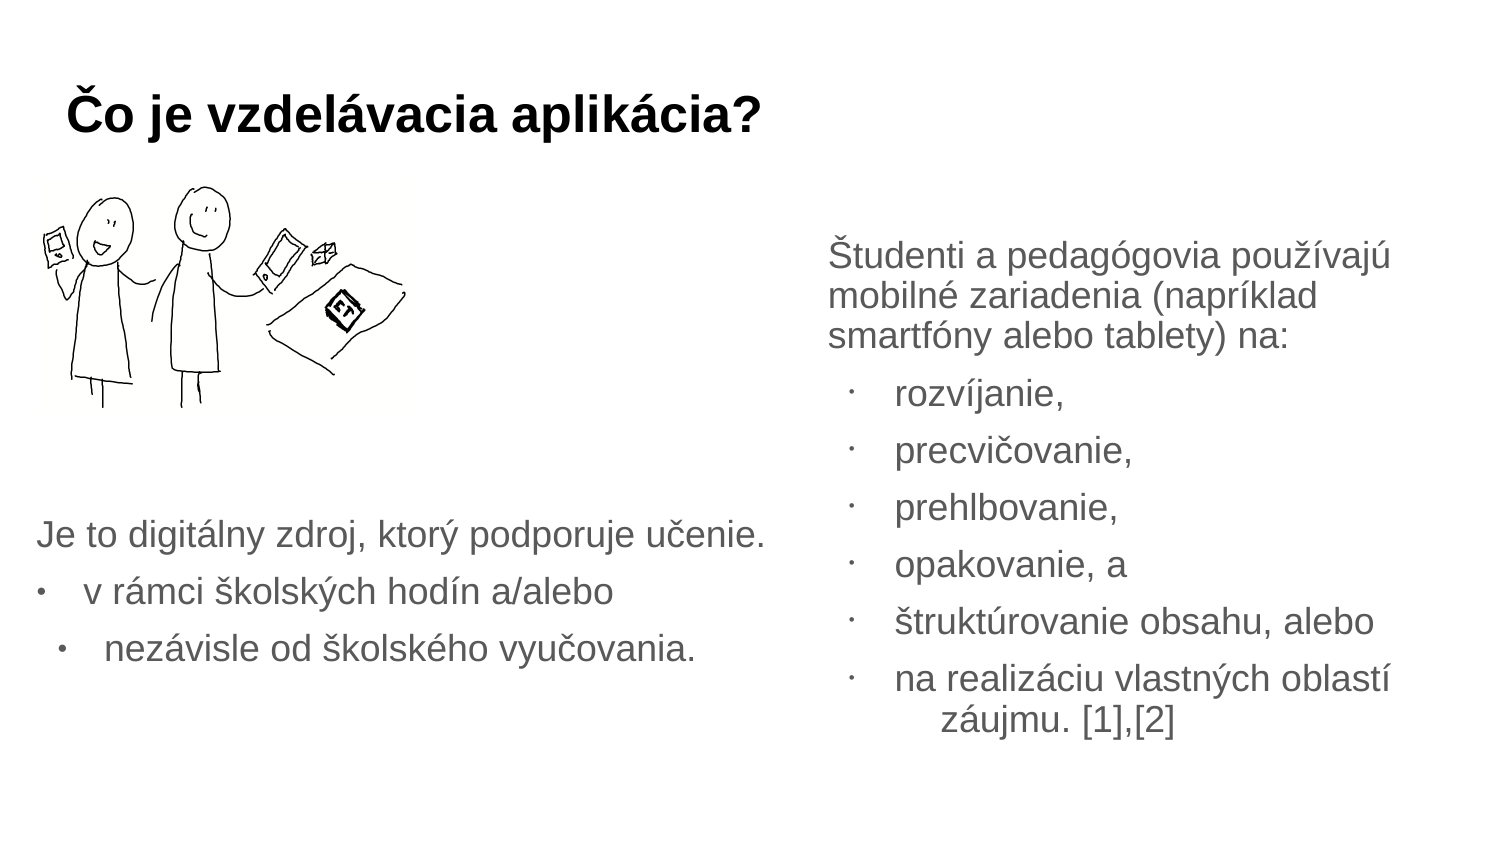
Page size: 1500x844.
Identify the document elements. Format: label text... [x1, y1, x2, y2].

list Je to digitálny zdroj, ktorý podporuje učenie. v rámci školských hodín a/alebo nezávisle od školského vyučovania. [25, 413, 810, 772]
picture [37, 180, 412, 413]
title Čo je vzdelávacia aplikácia? [51, 72, 1449, 167]
list Študenti a pedagógovia používajú mobilné zariadenia (napríklad smartfóny alebo tablety) na: rozvíjanie, precvičovanie, prehlbovanie, opakovanie, a štruktúrovanie obsahu, alebo na realizáciu vlastných oblastí záujmu. [1],[2] [816, 174, 1465, 802]
